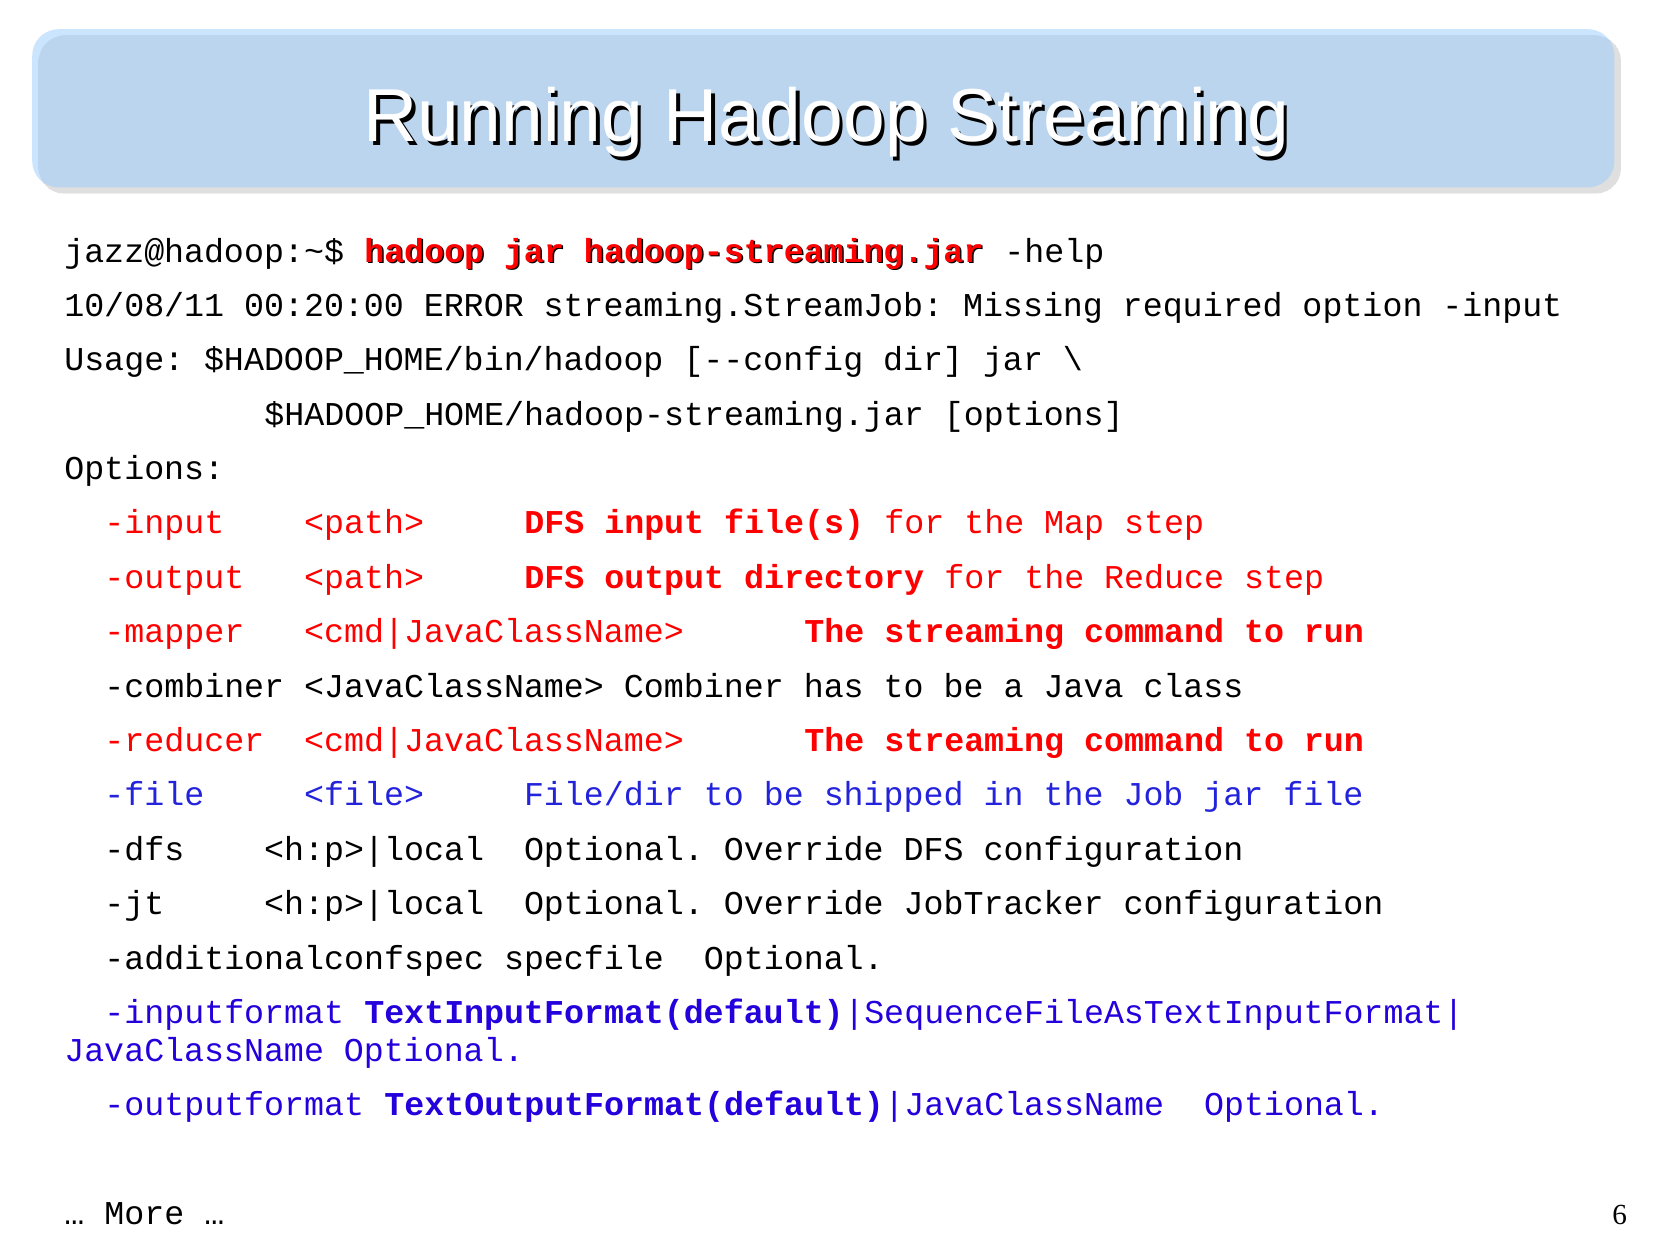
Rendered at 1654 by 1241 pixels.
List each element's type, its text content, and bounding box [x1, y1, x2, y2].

list jazz@hadoop:~$ hadoop jar hadoop-streaming.jar -help 10/08/11 00:20:00 ERROR streaming.StreamJob: Missing required option -input Usage: $HADOOP_HOME/bin/hadoop [--config dir] jar \ $HADOOP_HOME/hadoop-streaming.jar [options] Options: -input <path> DFS input file(s) for the Map step -output <path> DFS output directory for the Reduce step -mapper <cmd|JavaClassName> The streaming command to run -combiner <JavaClassName> Combiner has to be a Java class -reducer <cmd|JavaClassName> The streaming command to run -file <file> File/dir to be shipped in the Job jar file -dfs <h:p>|local Optional. Override DFS configuration -jt <h:p>|local Optional. Override JobTracker configuration -additionalconfspec specfile Optional. -inputformat TextInputFormat(default)|SequenceFileAsTextInputFormat|JavaClassName Optional. -outputformat TextOutputFormat(default)|JavaClassName Optional. … More … [64, 234, 1600, 1213]
text_box [32, 29, 123, 188]
text_box [1530, 29, 1615, 188]
title Running Hadoop Streaming [123, 20, 1530, 211]
